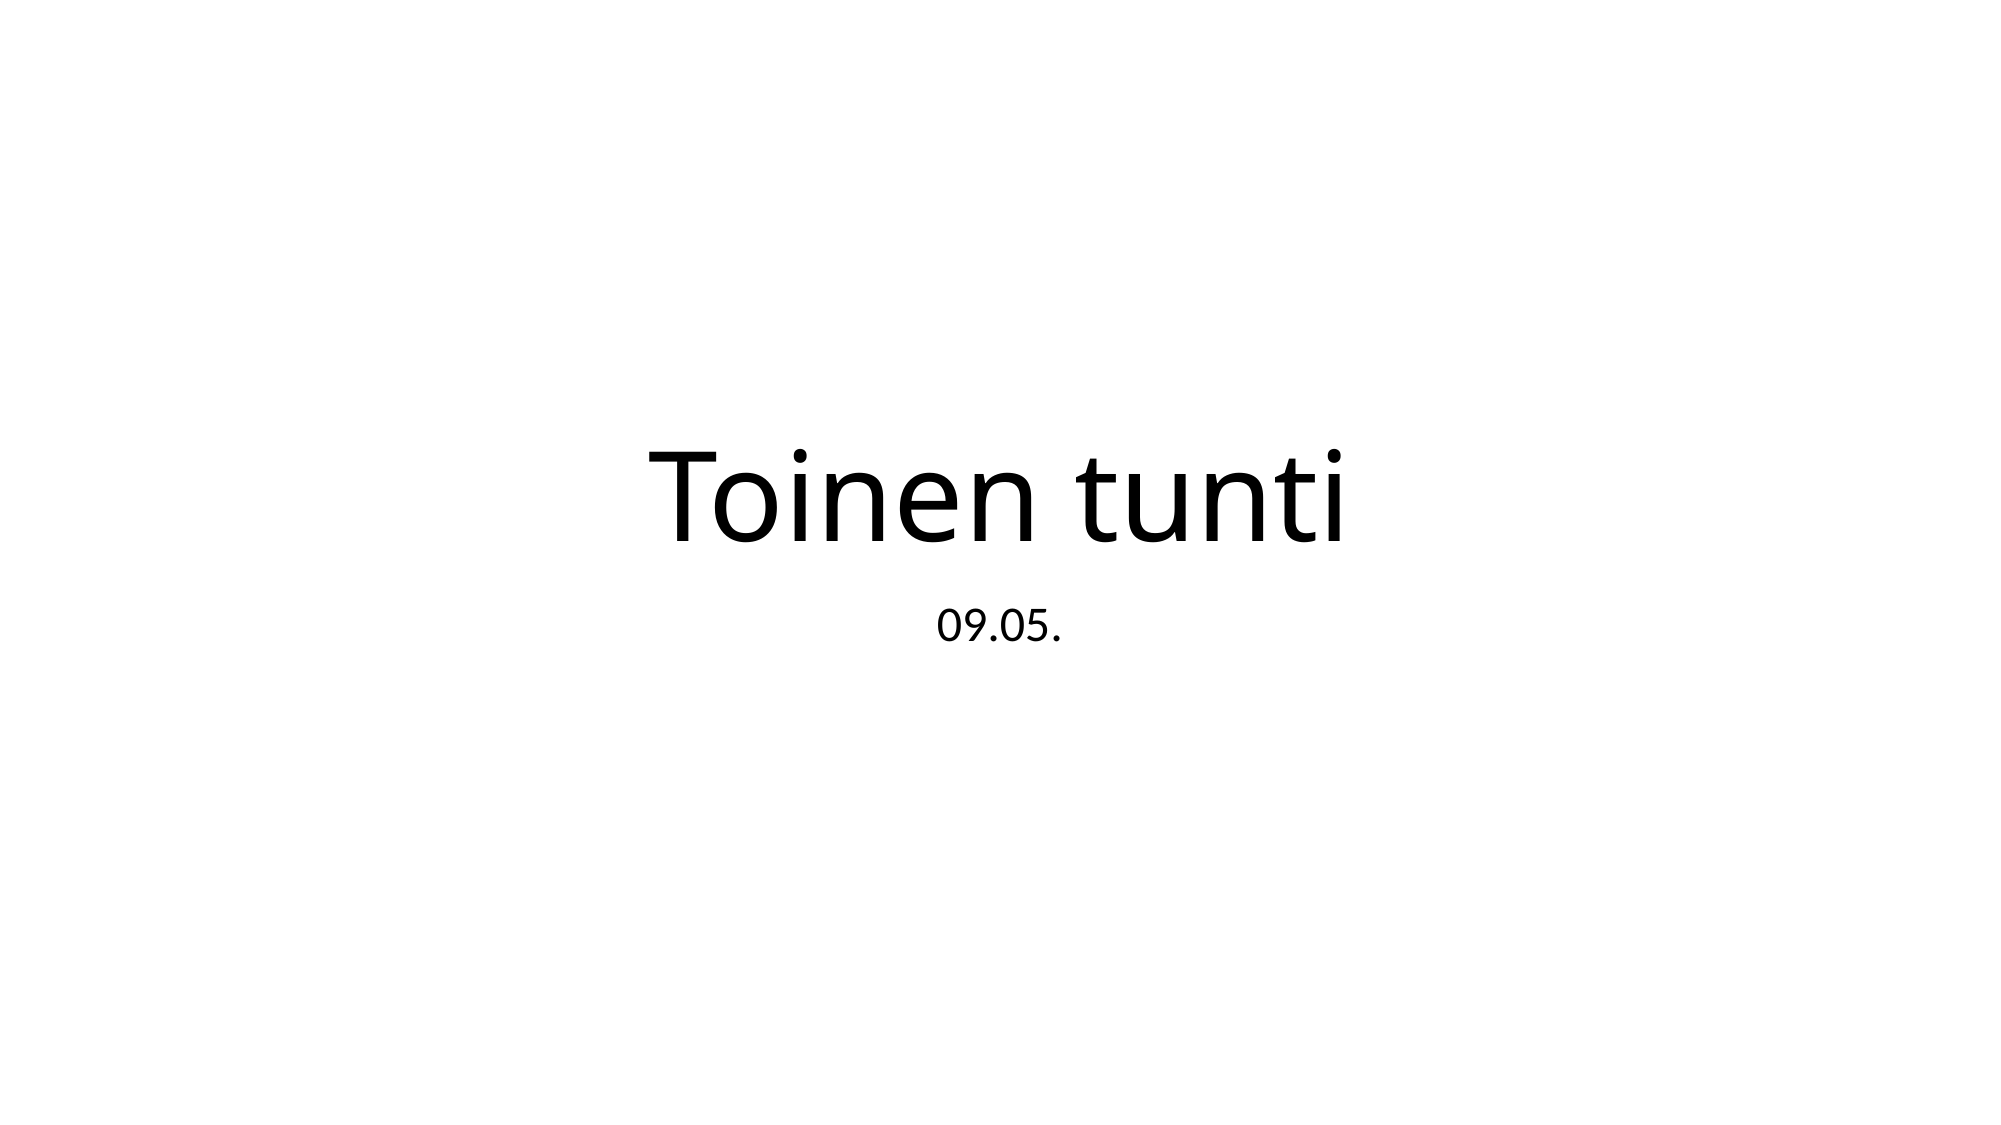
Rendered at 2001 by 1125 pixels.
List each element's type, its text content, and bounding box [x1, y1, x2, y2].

title Toinen tunti [249, 184, 1750, 576]
subtitle 09.05. [249, 590, 1750, 863]
